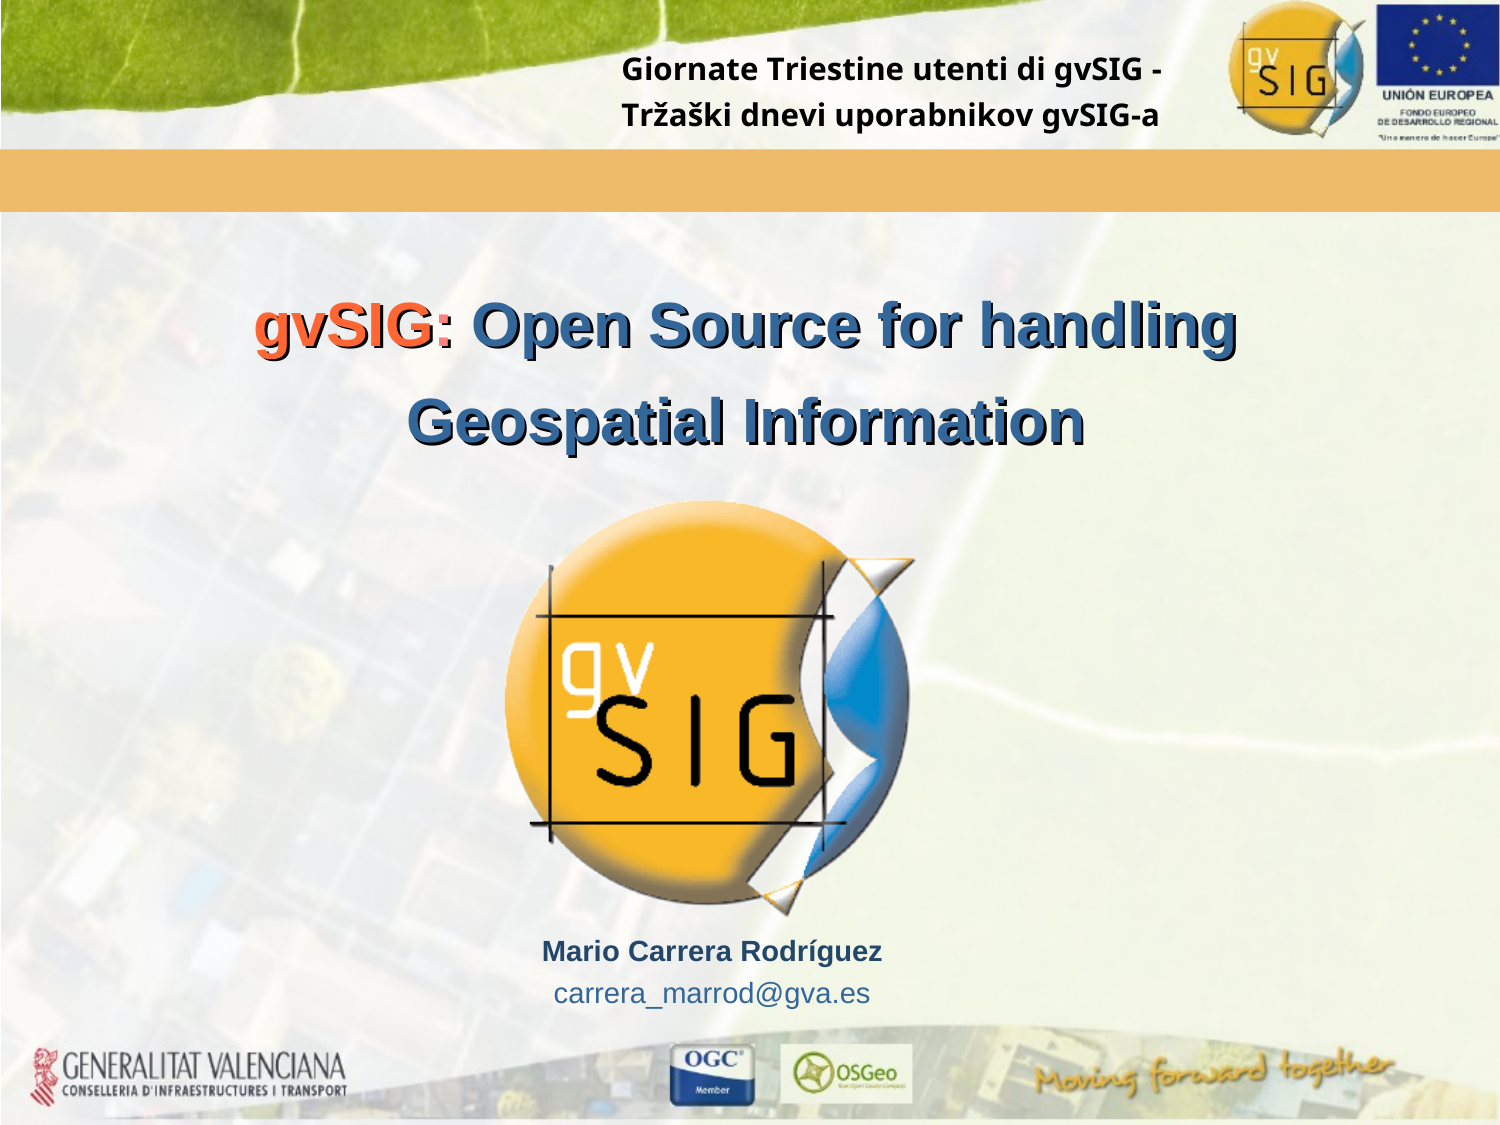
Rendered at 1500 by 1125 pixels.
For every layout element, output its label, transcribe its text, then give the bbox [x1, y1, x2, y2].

text_box Mario Carrera Rodríguez carrera_marrod@gva.es [522, 929, 903, 1018]
text_box gvSIG: Open Source for handling Geospatial Information [52, 284, 1441, 488]
picture [1, 212, 1500, 1125]
picture [1, 0, 1500, 149]
